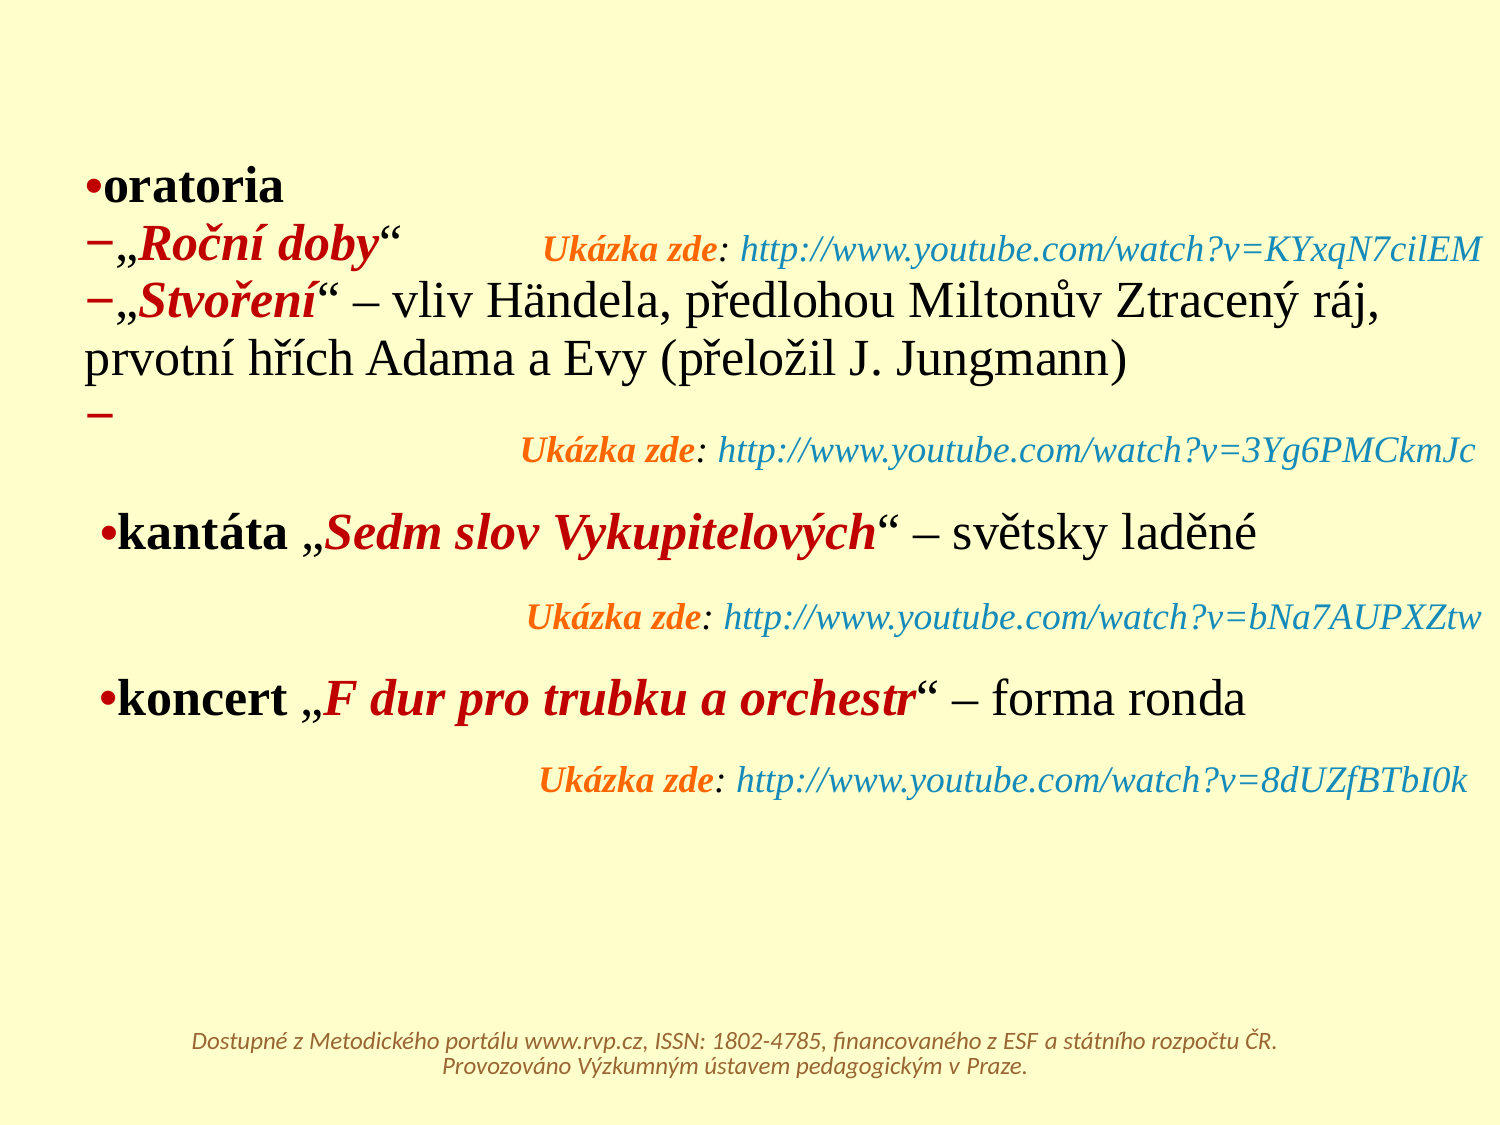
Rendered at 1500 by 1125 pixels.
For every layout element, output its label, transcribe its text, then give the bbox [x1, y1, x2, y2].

text_box kantáta „Sedm slov Vykupitelových“ – světsky laděné [84, 496, 1273, 570]
text_box Dostupné z Metodického portálu www.rvp.cz, ISSN: 1802-4785, financovaného z ESF a státního rozpočtu ČR. Provozováno Výzkumným ústavem pedagogickým v Praze. [171, 1023, 1300, 1089]
text_box Ukázka zde: http://www.youtube.com/watch?v=KYxqN7cilEM [1410, 220, 1498, 342]
text_box koncert „F dur pro trubku a orchestr“ – forma ronda [84, 661, 1263, 735]
text_box Ukázka zde: http://www.youtube.com/watch?v=3Yg6PMCkmJc [504, 420, 1492, 568]
text_box Ukázka zde: http://www.youtube.com/watch?v=8dUZfBTbI0k [523, 751, 1484, 850]
text_box Ukázka zde: http://www.youtube.com/watch?v=bNa7AUPXZtw [510, 588, 1498, 711]
text_box oratoria „Roční doby“ „Stvoření“ – vliv Händela, předlohou Miltonův Ztracený ráj, prvotní hřích Adama a Evy (přeložil J. Jungmann) [70, 148, 1410, 453]
